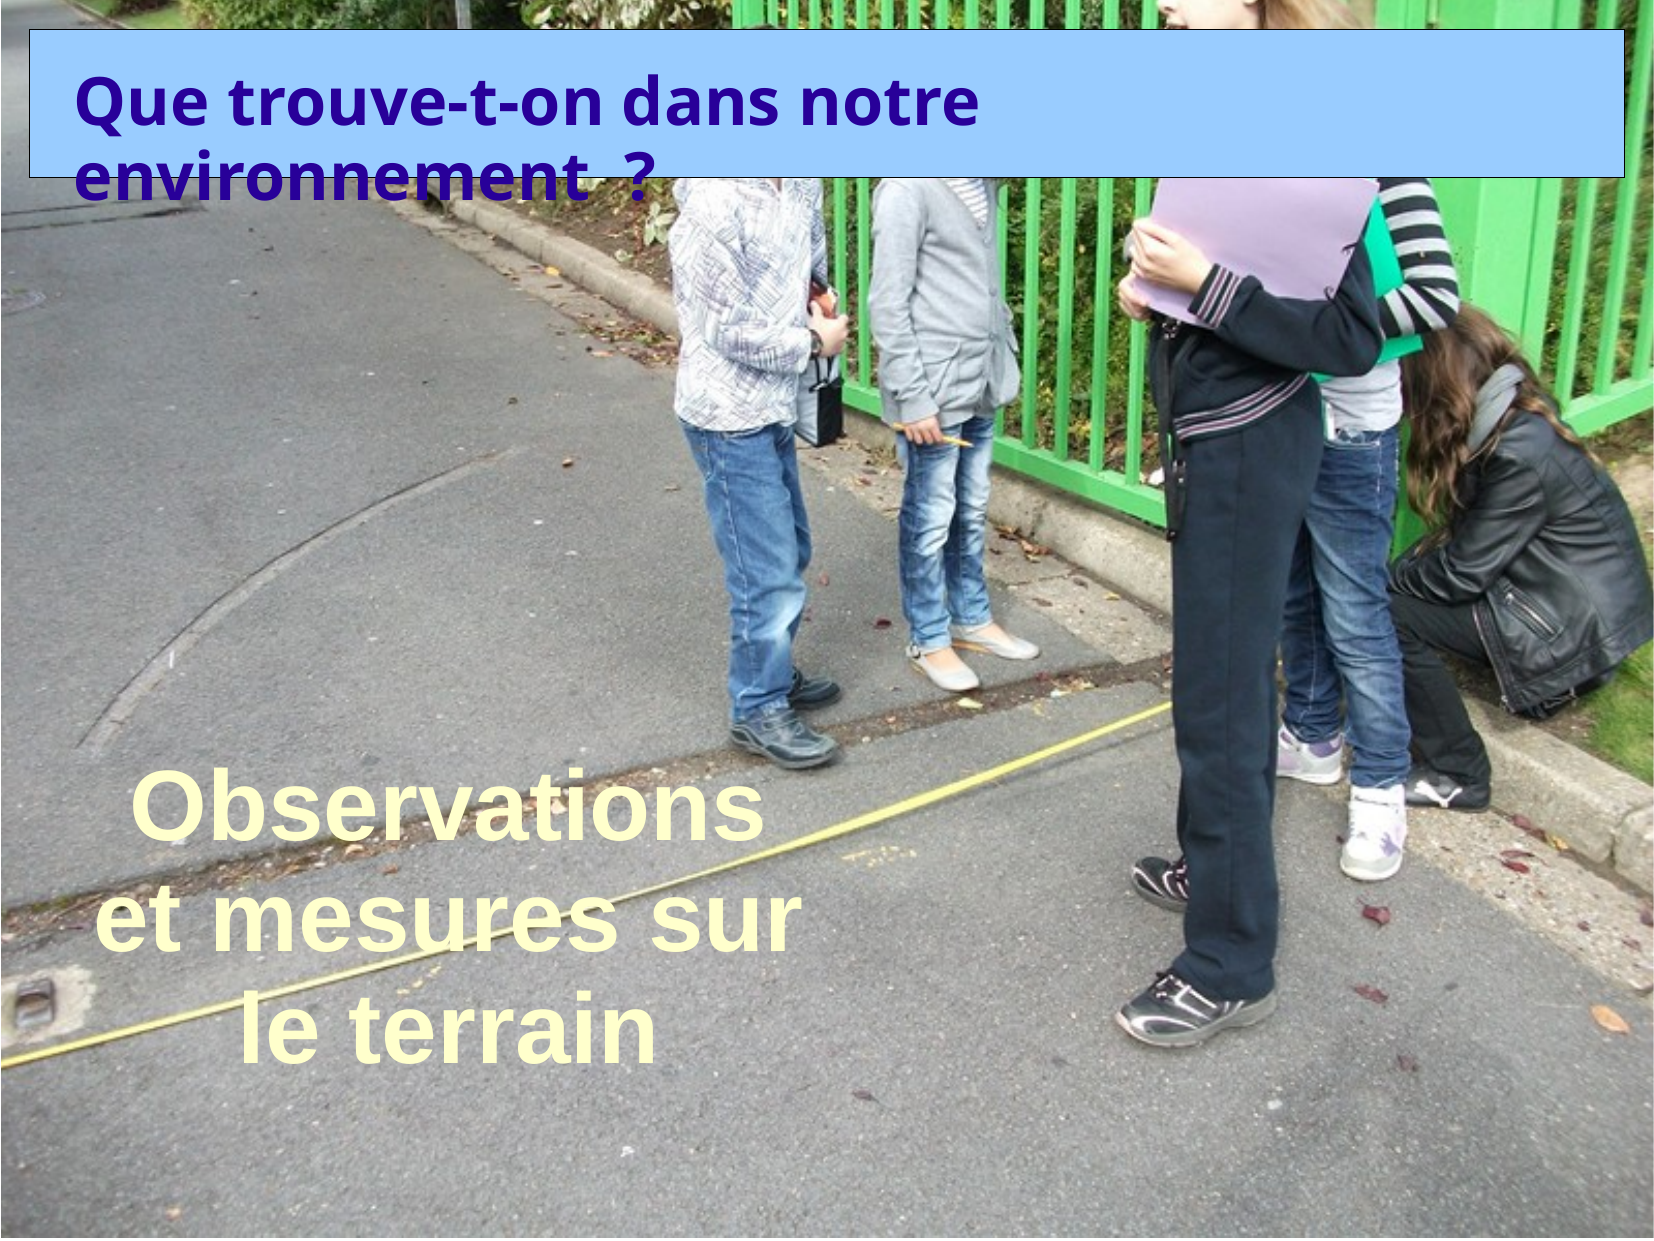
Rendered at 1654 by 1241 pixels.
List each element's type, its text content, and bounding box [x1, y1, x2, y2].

text_box Que trouve-t-on dans notre environnement ? [59, 59, 1596, 150]
text_box [258, 171, 272, 177]
text_box [428, 171, 440, 177]
text_box [129, 171, 142, 177]
text_box [30, 30, 1624, 177]
text_box [450, 171, 462, 177]
text_box [533, 171, 546, 177]
picture [1, 0, 1654, 1238]
text_box [86, 170, 100, 177]
text_box [345, 171, 358, 177]
text_box [385, 170, 399, 177]
title Observations et mesures sur le terrain [88, 738, 809, 1093]
text_box [490, 170, 504, 177]
text_box [301, 171, 314, 177]
